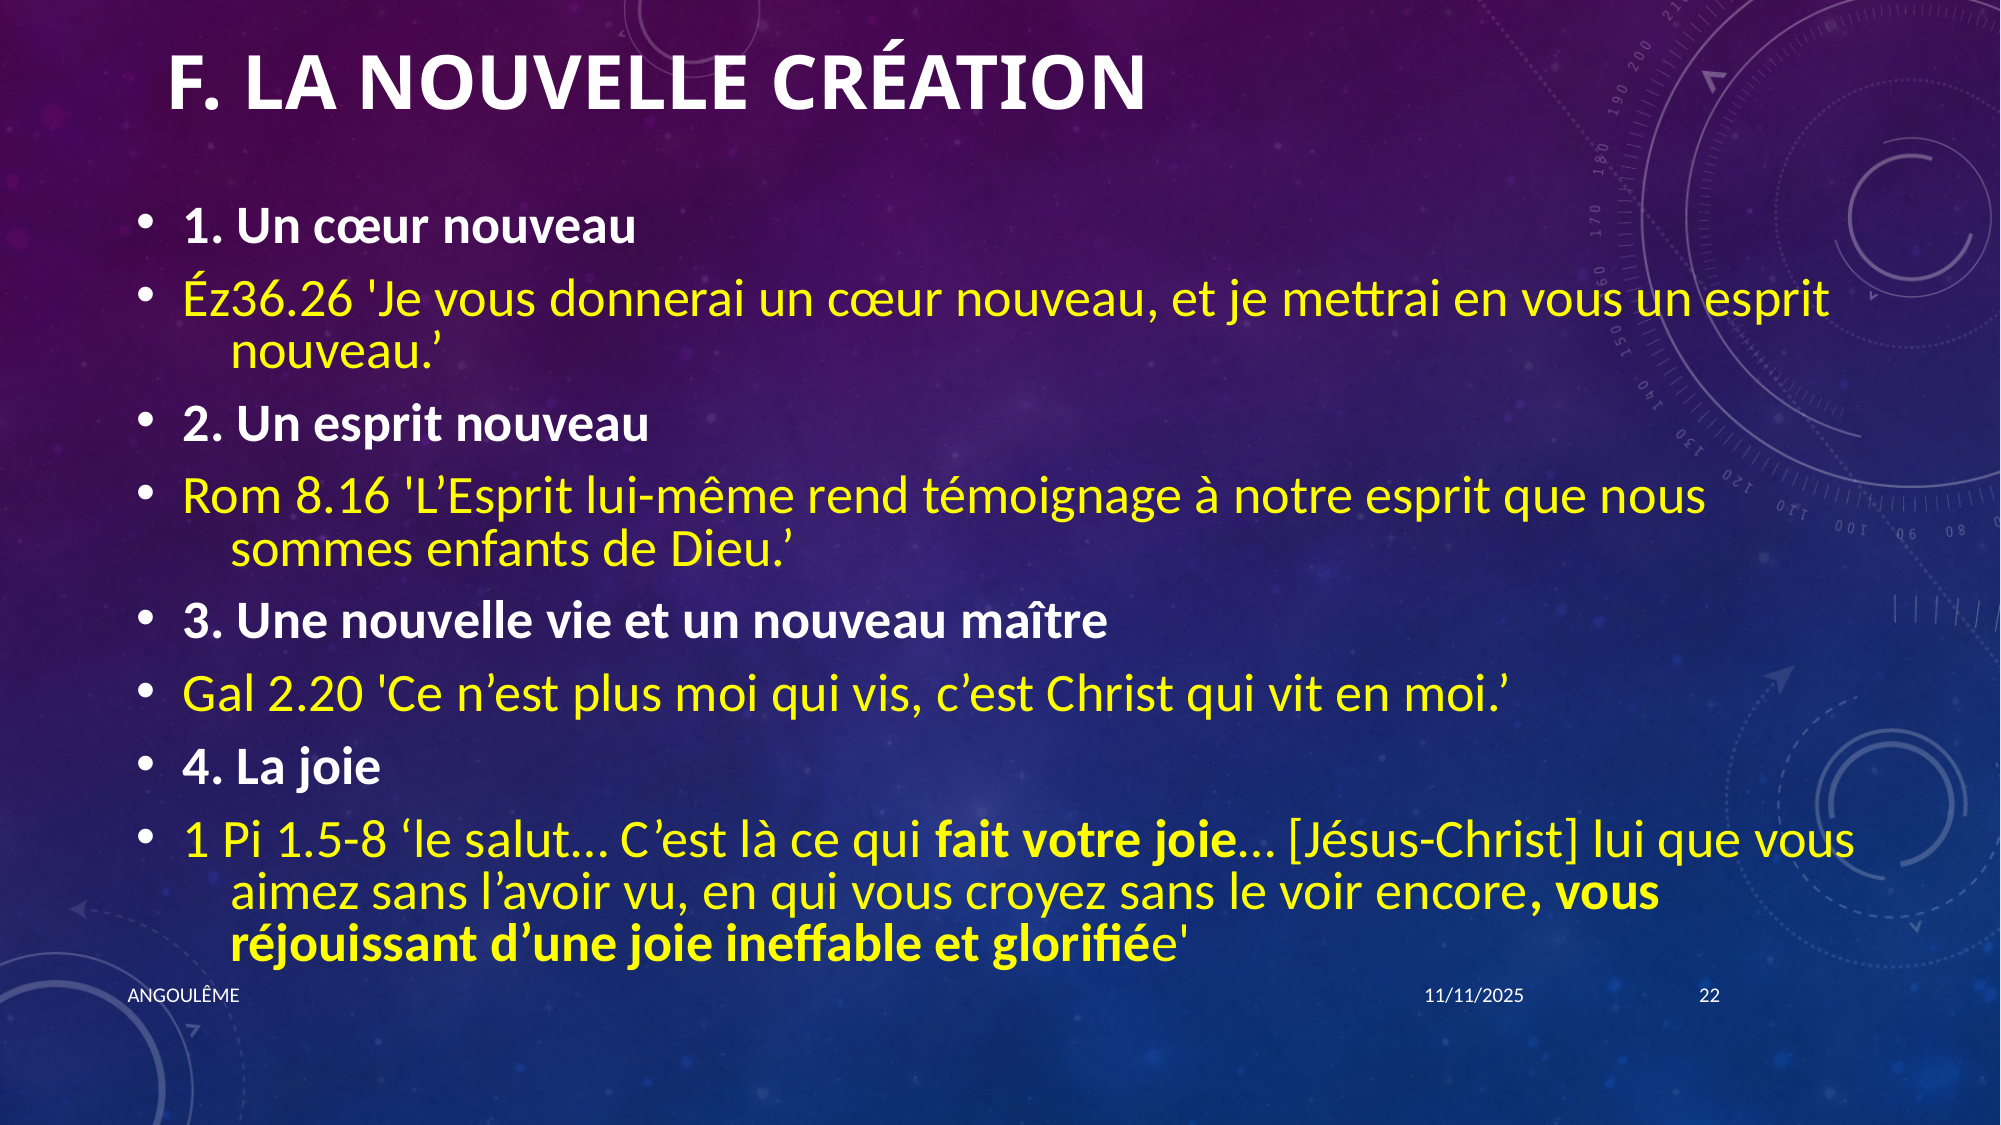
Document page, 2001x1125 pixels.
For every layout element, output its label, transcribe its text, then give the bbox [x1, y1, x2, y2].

list 1. Un cœur nouveau Éz36.26 'Je vous donnerai un cœur nouveau, et je mettrai en vous un esprit nouveau.’ 2. Un esprit nouveau Rom 8.16 'L’Esprit lui-même rend témoignage à notre esprit que nous sommes enfants de Dieu.’ 3. Une nouvelle vie et un nouveau maître Gal 2.20 'Ce n’est plus moi qui vis, c’est Christ qui vit en moi.’ 4. La joie 1 Pi 1.5-8 ‘le salut… C’est là ce qui fait votre joie… [Jésus-Christ] lui que vous aimez sans l’avoir vu, en qui vous croyez sans le voir encore, vous réjouissant d’une joie ineffable et glorifiée' [121, 181, 1879, 993]
text_box [1684, 963, 1775, 1026]
title F. La nouvelle création [0, 0, 1775, 159]
text_box 11/11/2025 [1409, 963, 1672, 1026]
text_box ANGOULÊME [112, 963, 1397, 1026]
